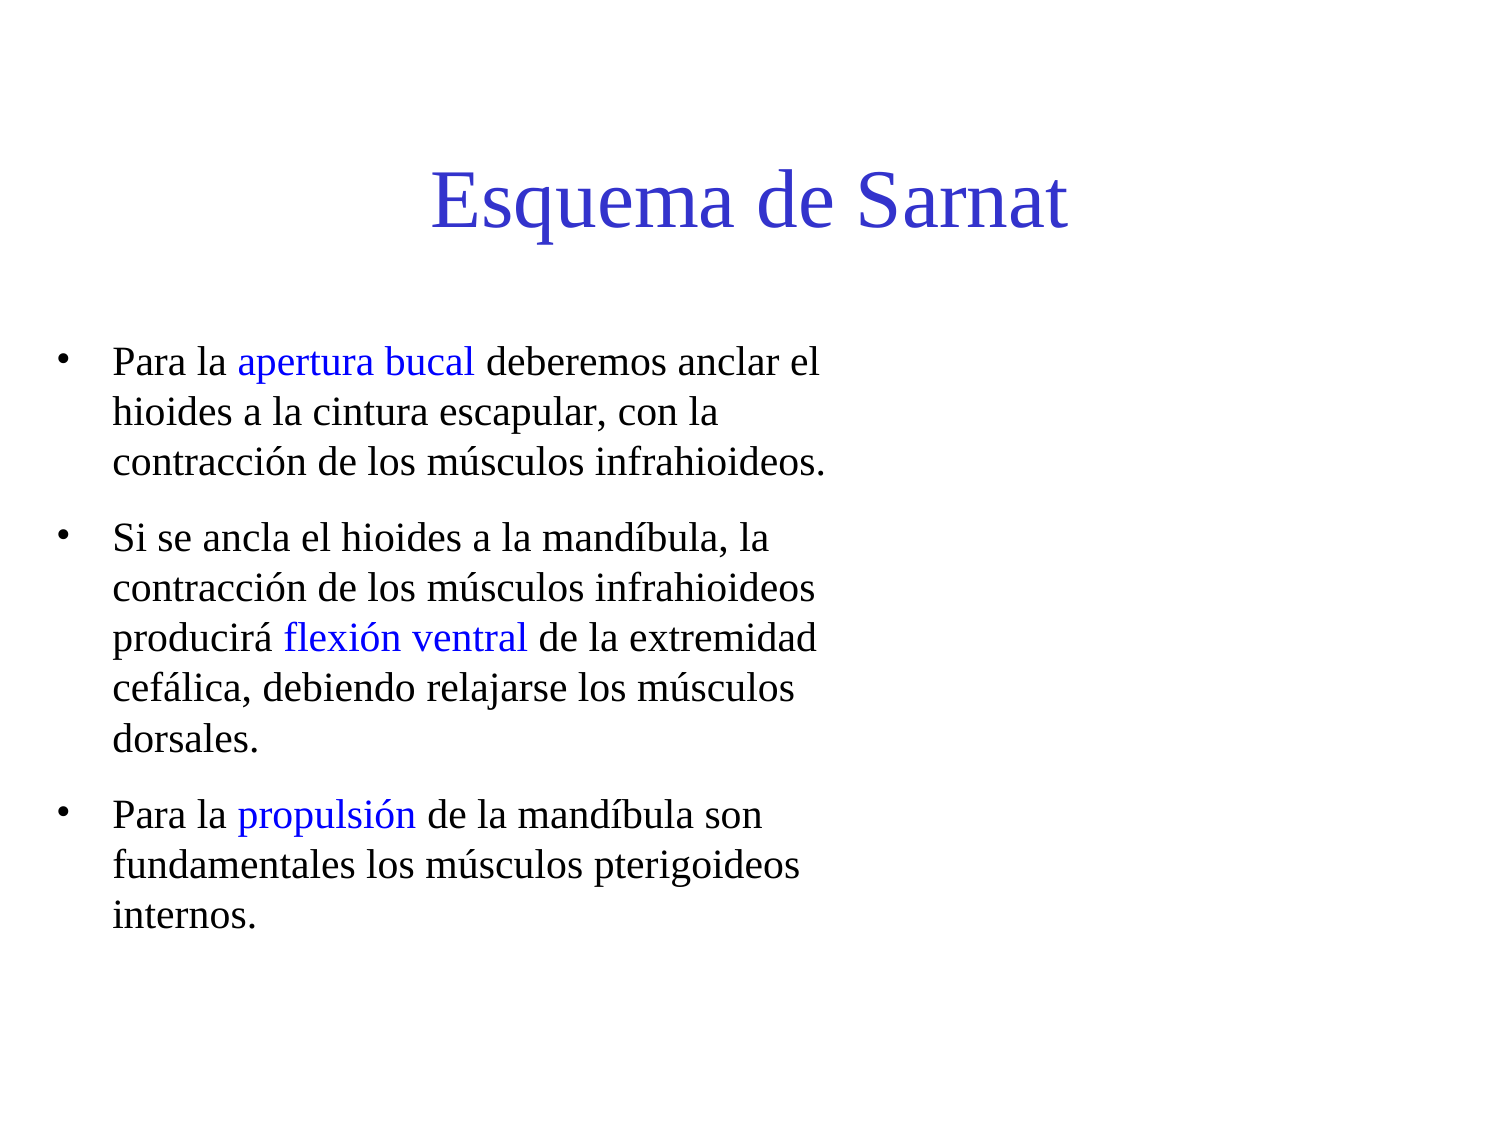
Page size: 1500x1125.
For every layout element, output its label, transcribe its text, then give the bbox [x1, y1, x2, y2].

list Para la apertura bucal deberemos anclar el hioides a la cintura escapular, con la contracción de los músculos infrahioideos. Si se ancla el hioides a la mandíbula, la contracción de los músculos infrahioideos producirá flexión ventral de la extremidad cefálica, debiendo relajarse los músculos dorsales. Para la propulsión de la mandíbula son fundamentales los músculos pterigoideos internos. [41, 326, 888, 1061]
title Esquema de Sarnat [112, 99, 1388, 288]
